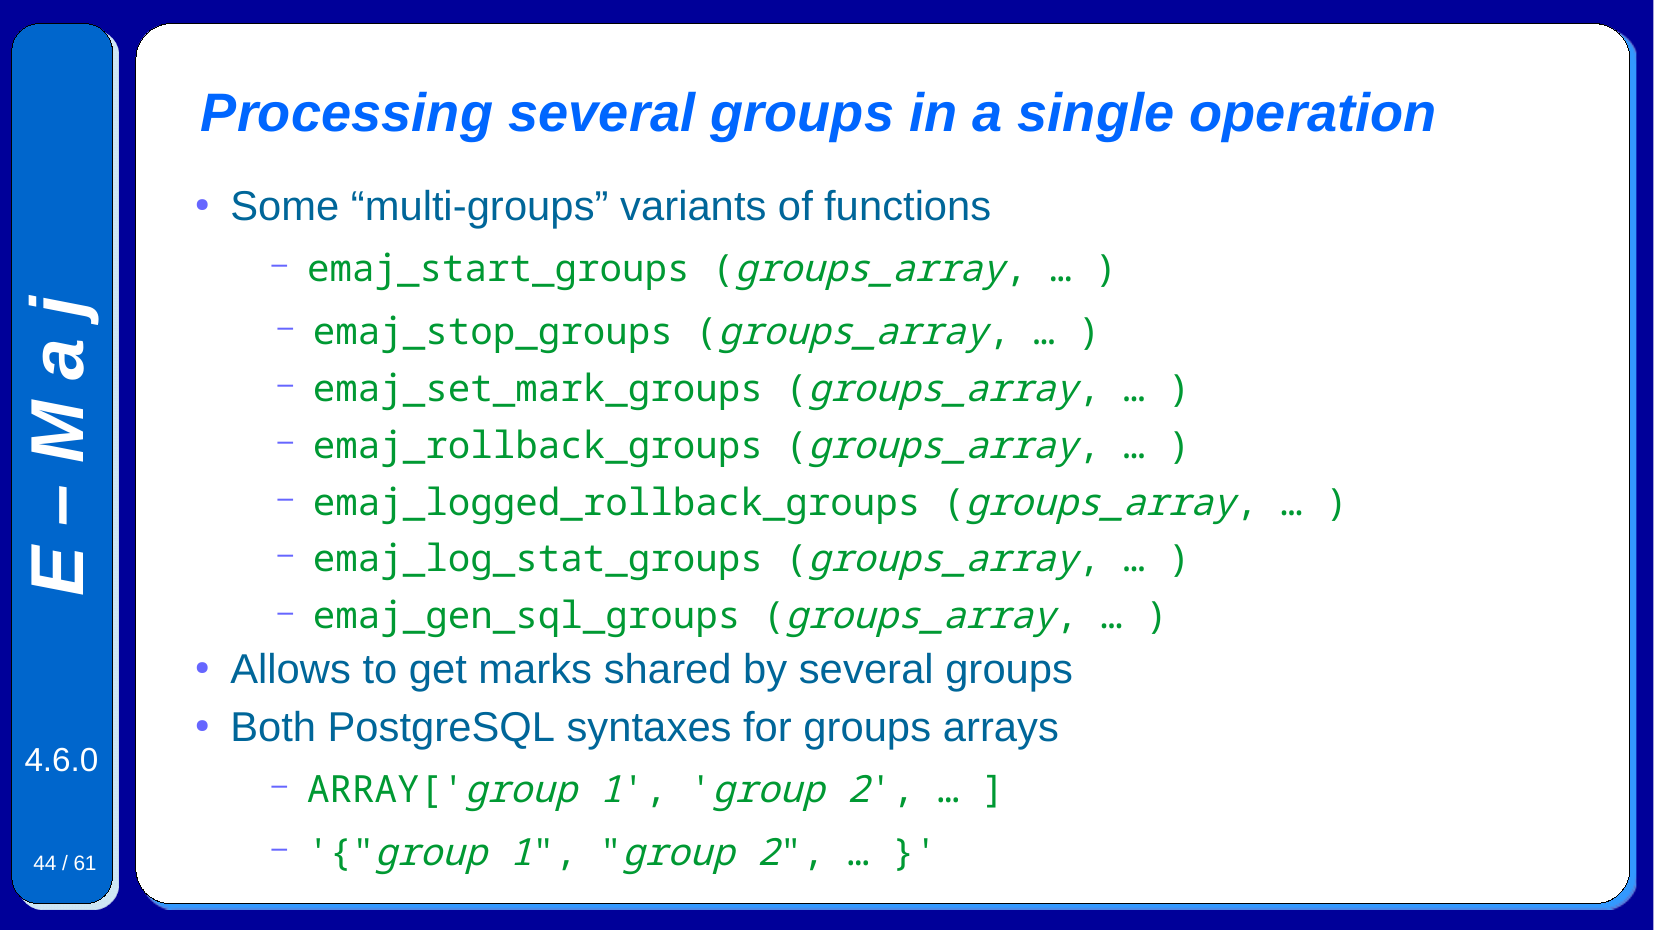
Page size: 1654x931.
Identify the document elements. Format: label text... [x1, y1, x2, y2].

title Processing several groups in a single operation [200, 34, 1575, 183]
list Some “multi-groups” variants of functions emaj_start_groups (groups_array, … ) emaj_stop_groups (groups_array, … ) emaj_set_mark_groups (groups_array, … ) emaj_rollback_groups (groups_array, … ) emaj_logged_rollback_groups (groups_array, … ) emaj_log_stat_groups (groups_array, … ) emaj_gen_sql_groups (groups_array, … ) Allows to get marks shared by several groups Both PostgreSQL syntaxes for groups arrays ARRAY['group 1', 'group 2', … ] '{"group 1", "group 2", … }' [177, 183, 1587, 859]
